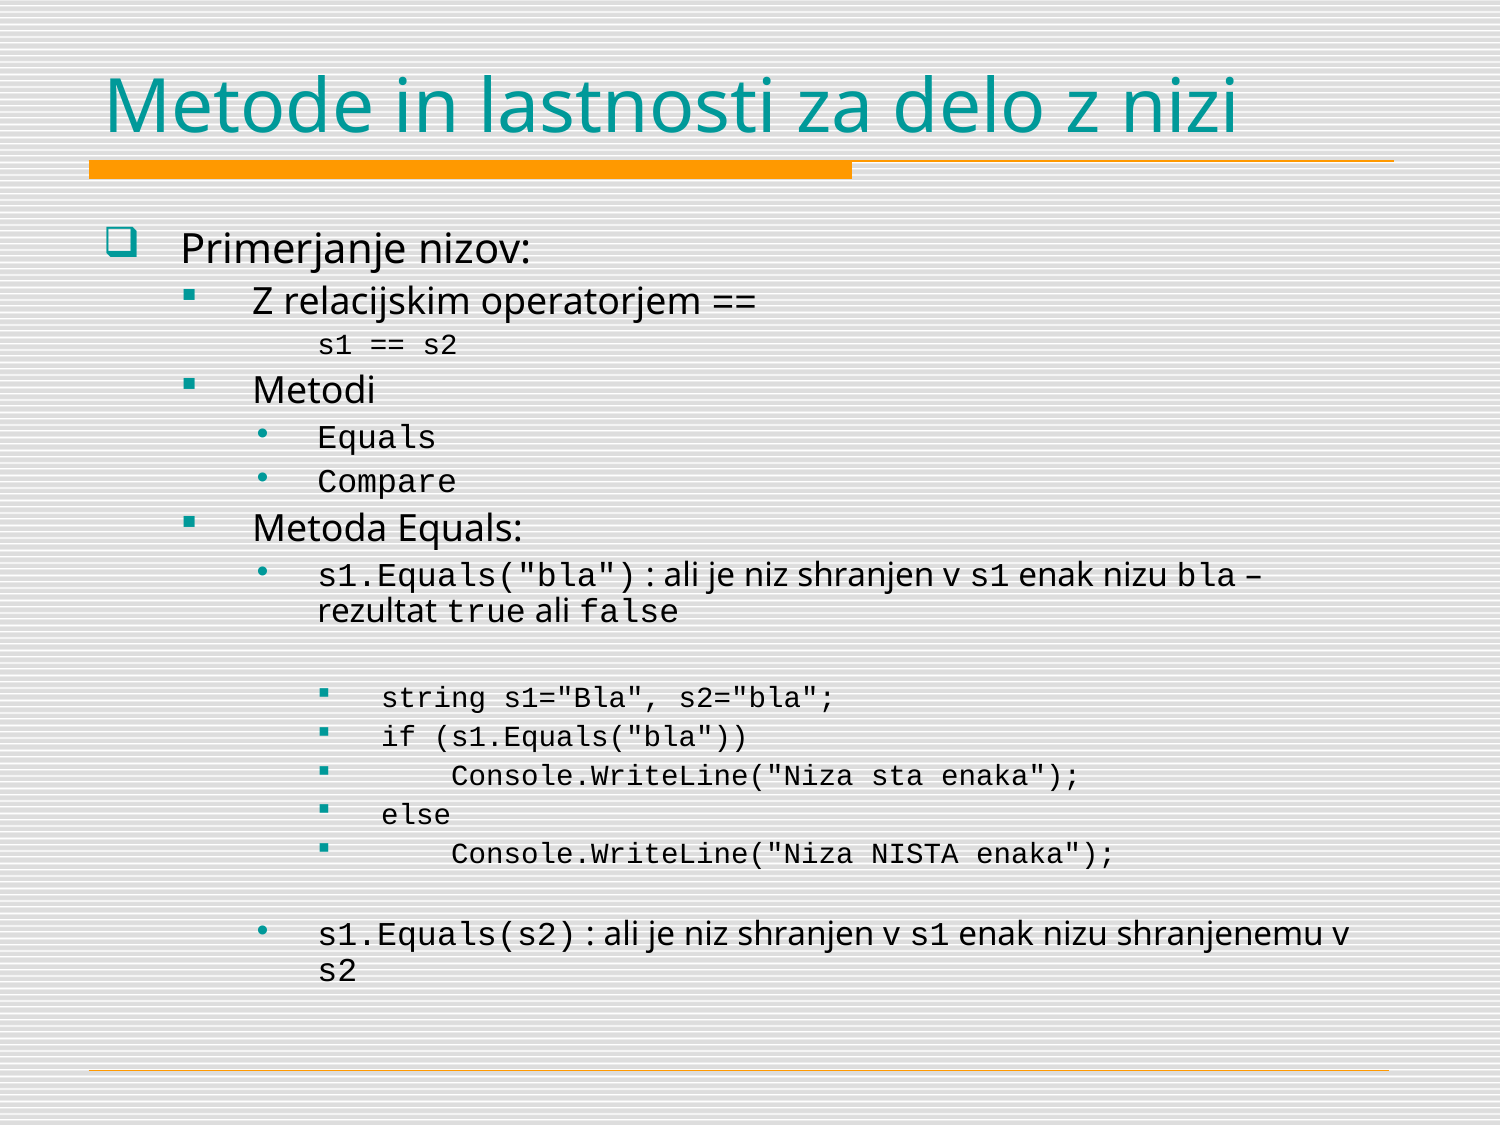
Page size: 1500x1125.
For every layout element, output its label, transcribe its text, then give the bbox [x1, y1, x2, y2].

title Metode in lastnosti za delo z nizi [88, 42, 1401, 155]
picture [0, 0, 1500, 1125]
list Primerjanje nizov: Z relacijskim operatorjem == s1 == s2 Metodi Equals Compare Metoda Equals: s1.Equals("bla") : ali je niz shranjen v s1 enak nizu bla – rezultat true ali false string s1="Bla", s2="bla"; if (s1.Equals("bla")) Console.WriteLine("Niza sta enaka"); else Console.WriteLine("Niza NISTA enaka"); s1.Equals(s2) : ali je niz shranjen v s1 enak nizu shranjenemu v s2 [88, 220, 1401, 1059]
